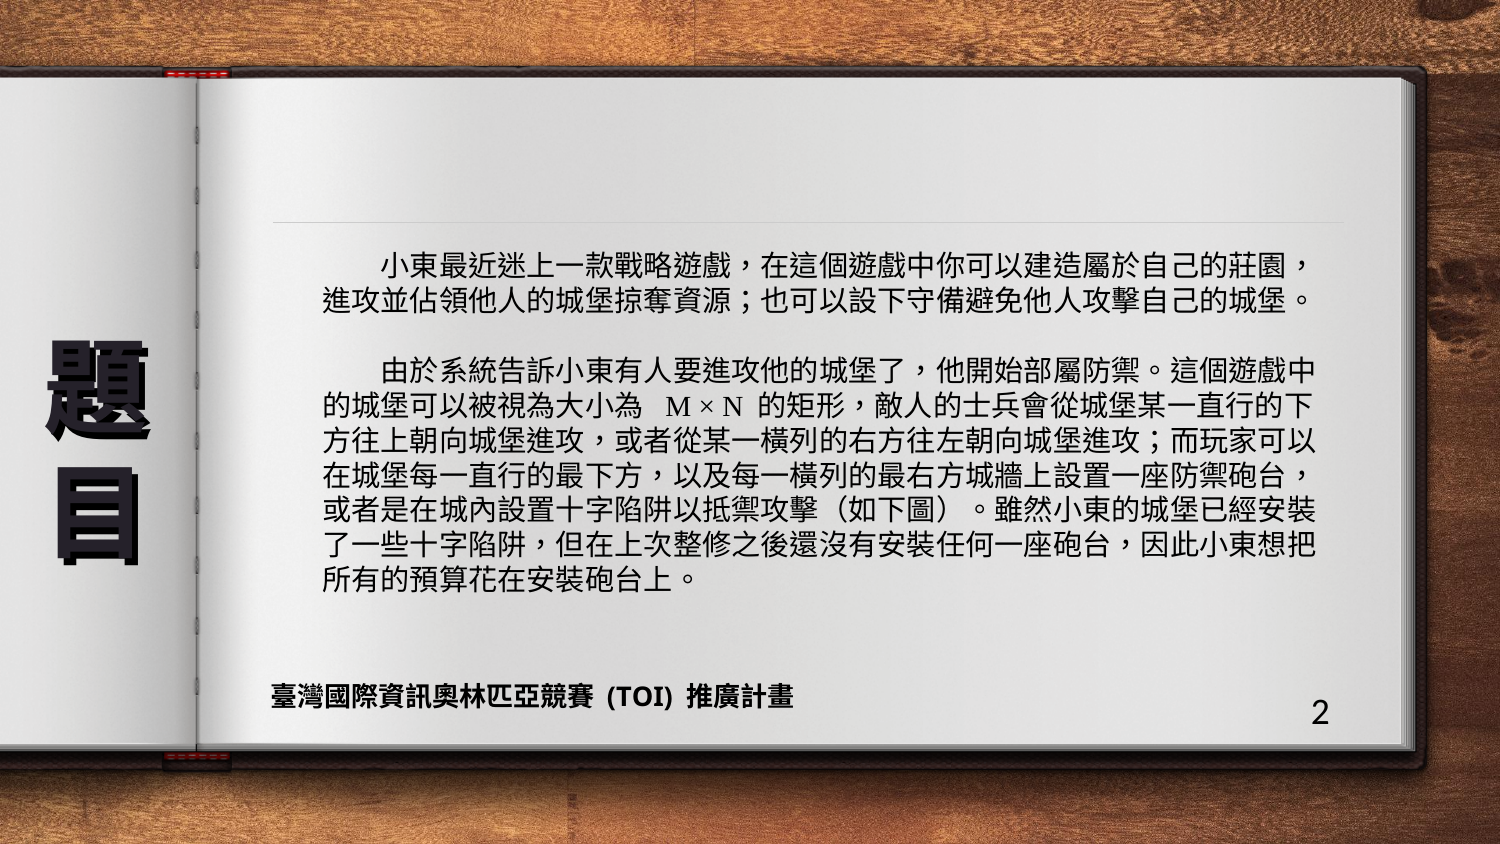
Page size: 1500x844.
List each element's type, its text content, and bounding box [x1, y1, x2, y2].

text_box [1295, 672, 1386, 737]
text_box 小東最近迷上一款戰略遊戲，在這個遊戲中你可以建造屬於自己的莊園，進攻並佔領他人的城堡掠奪資源；也可以設下守備避免他人攻擊自己的城堡。 由於系統告訴小東有人要進攻他的城堡了，他開始部屬防禦。這個遊戲中的城堡可以被視為大小為 M × N 的矩形，敵人的士兵會從城堡某一直行的下方往上朝向城堡進攻，或者從某一橫列的右方往左朝向城堡進攻；而玩家可以在城堡每一直行的最下方，以及每一橫列的最右方城牆上設置一座防禦砲台，或者是在城內設置十字陷阱以抵禦攻擊（如下圖）。雖然小東的城堡已經安裝了一些十字陷阱，但在上次整修之後還沒有安裝任何一座砲台，因此小東想把所有的預算花在安裝砲台上。 [307, 240, 1341, 679]
title 題 目 [28, 306, 210, 552]
